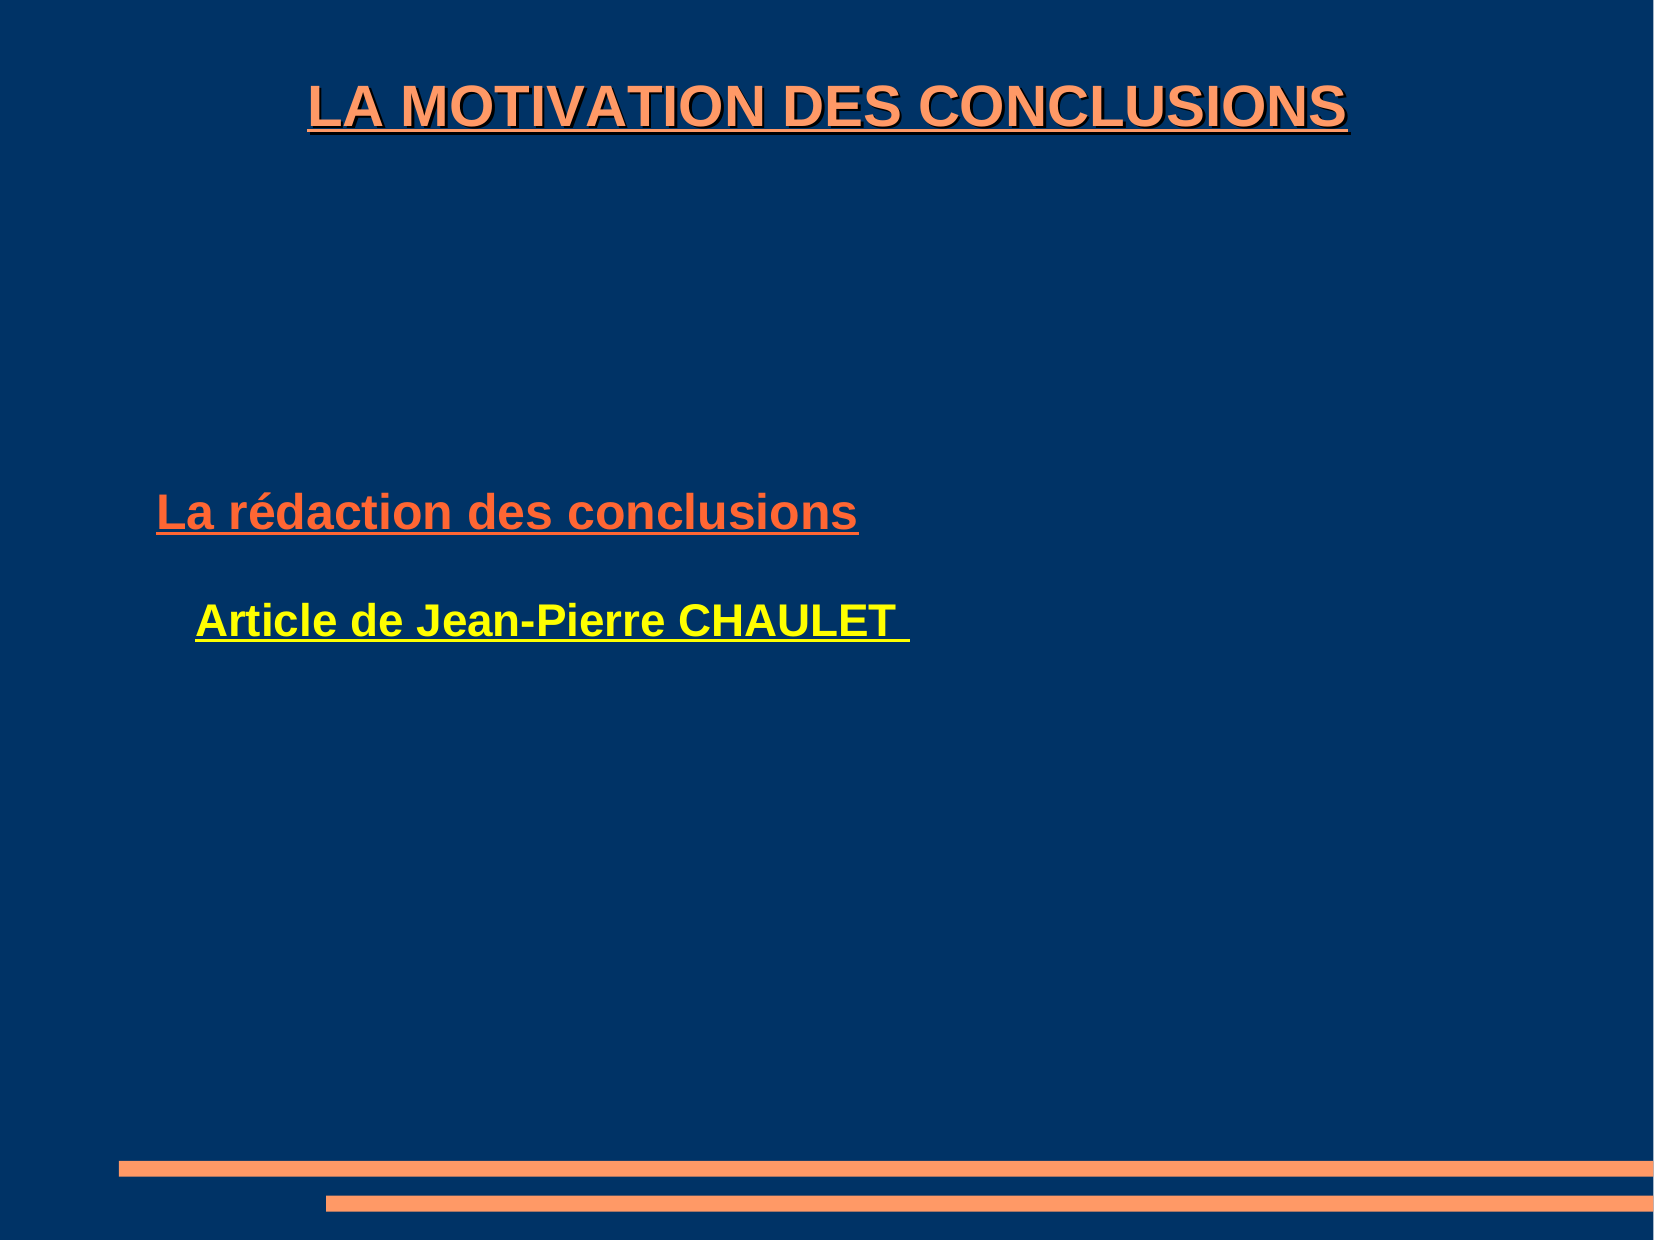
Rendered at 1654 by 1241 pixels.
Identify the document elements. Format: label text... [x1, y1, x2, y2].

title LA MOTIVATION DES CONCLUSIONS [121, 46, 1534, 166]
subtitle La rédaction des conclusions Article de Jean-Pierre CHAULET [121, 185, 1561, 1160]
